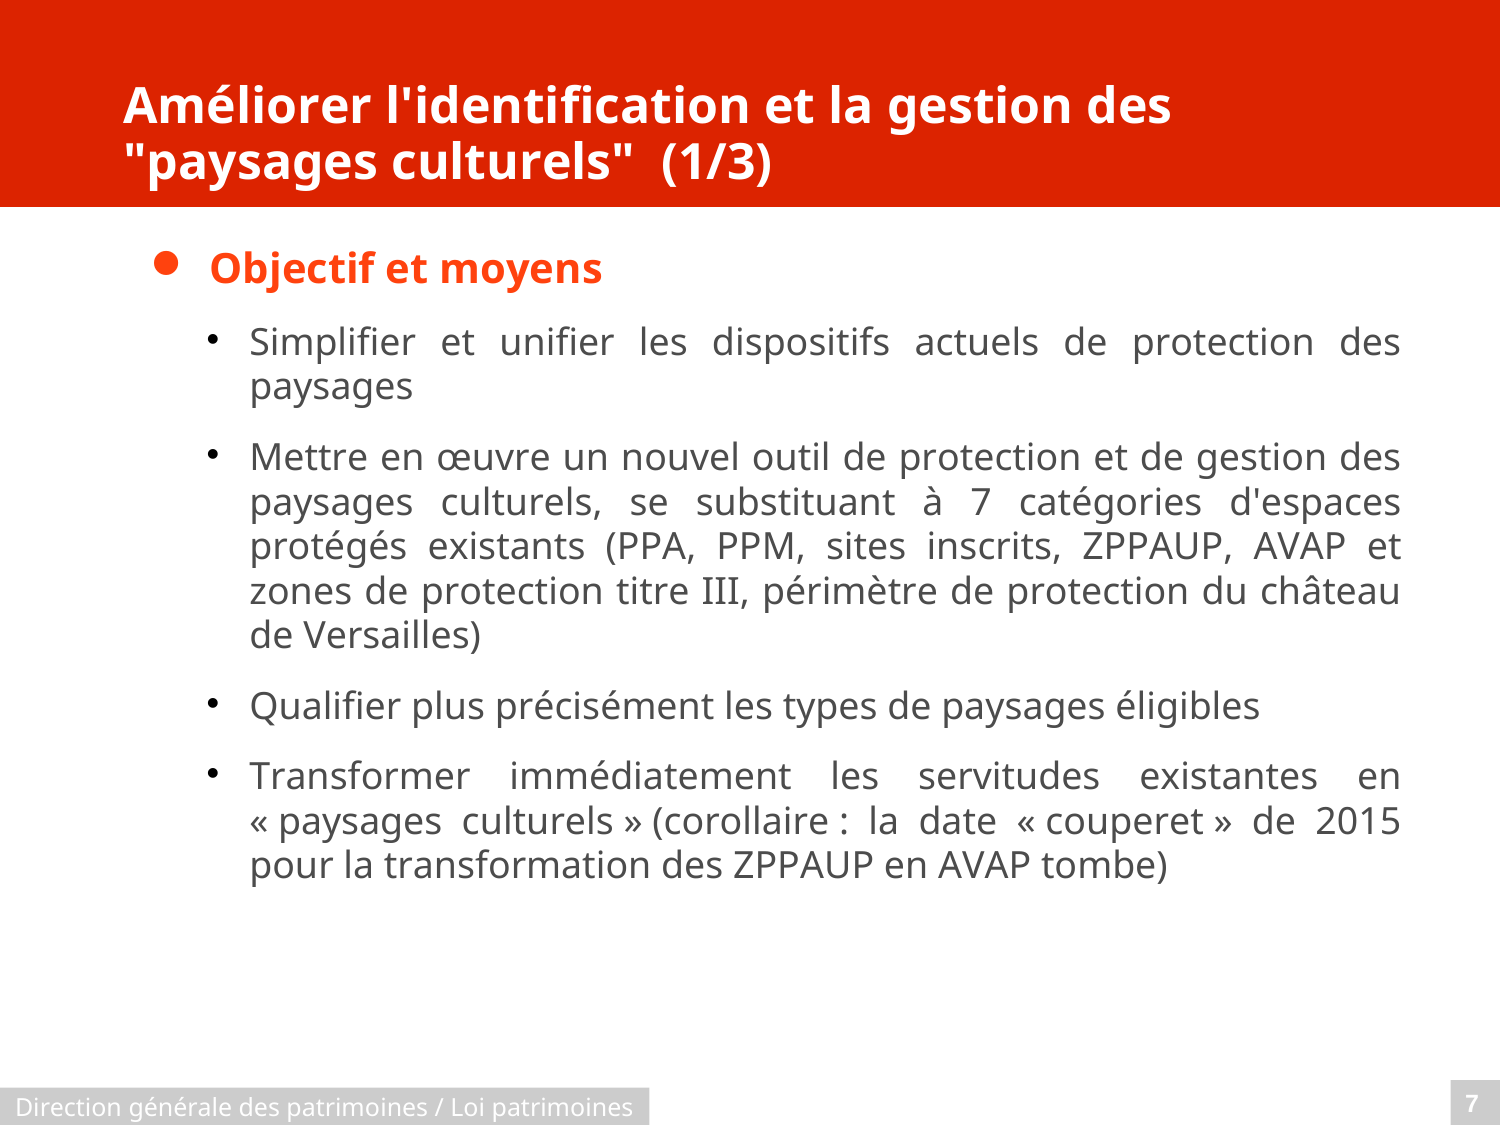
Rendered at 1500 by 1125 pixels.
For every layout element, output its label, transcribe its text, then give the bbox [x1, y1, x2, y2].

text_box [0, 0, 1500, 207]
title Améliorer l'identification et la gestion des "paysages culturels" (1/3) [108, 59, 1388, 200]
list Objectif et moyens Simplifier et unifier les dispositifs actuels de protection des paysages Mettre en œuvre un nouvel outil de protection et de gestion des paysages culturels, se substituant à 7 catégories d'espaces protégés existants (PPA, PPM, sites inscrits, ZPPAUP, AVAP et zones de protection titre III, périmètre de protection du château de Versailles) Qualifier plus précisément les types de paysages éligibles Transformer immédiatement les servitudes existantes en « paysages culturels » (corollaire : la date « couperet » de 2015 pour la transformation des ZPPAUP en AVAP tombe) [29, 236, 1418, 1093]
